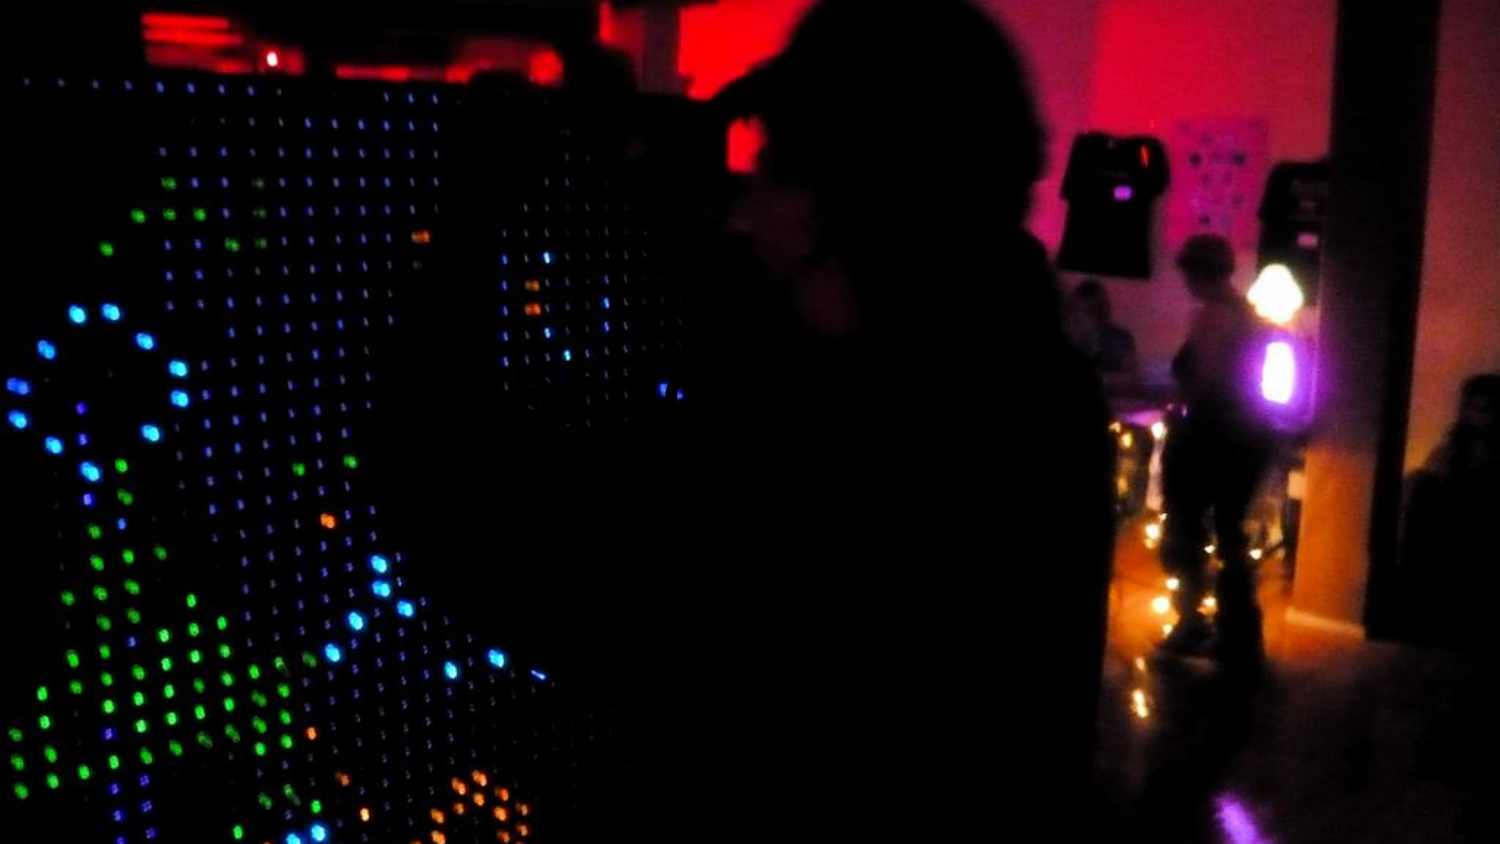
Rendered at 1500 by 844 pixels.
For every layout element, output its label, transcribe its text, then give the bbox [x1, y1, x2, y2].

text_box obrigadxs! [496, 328, 1418, 495]
picture [0, 0, 1500, 844]
